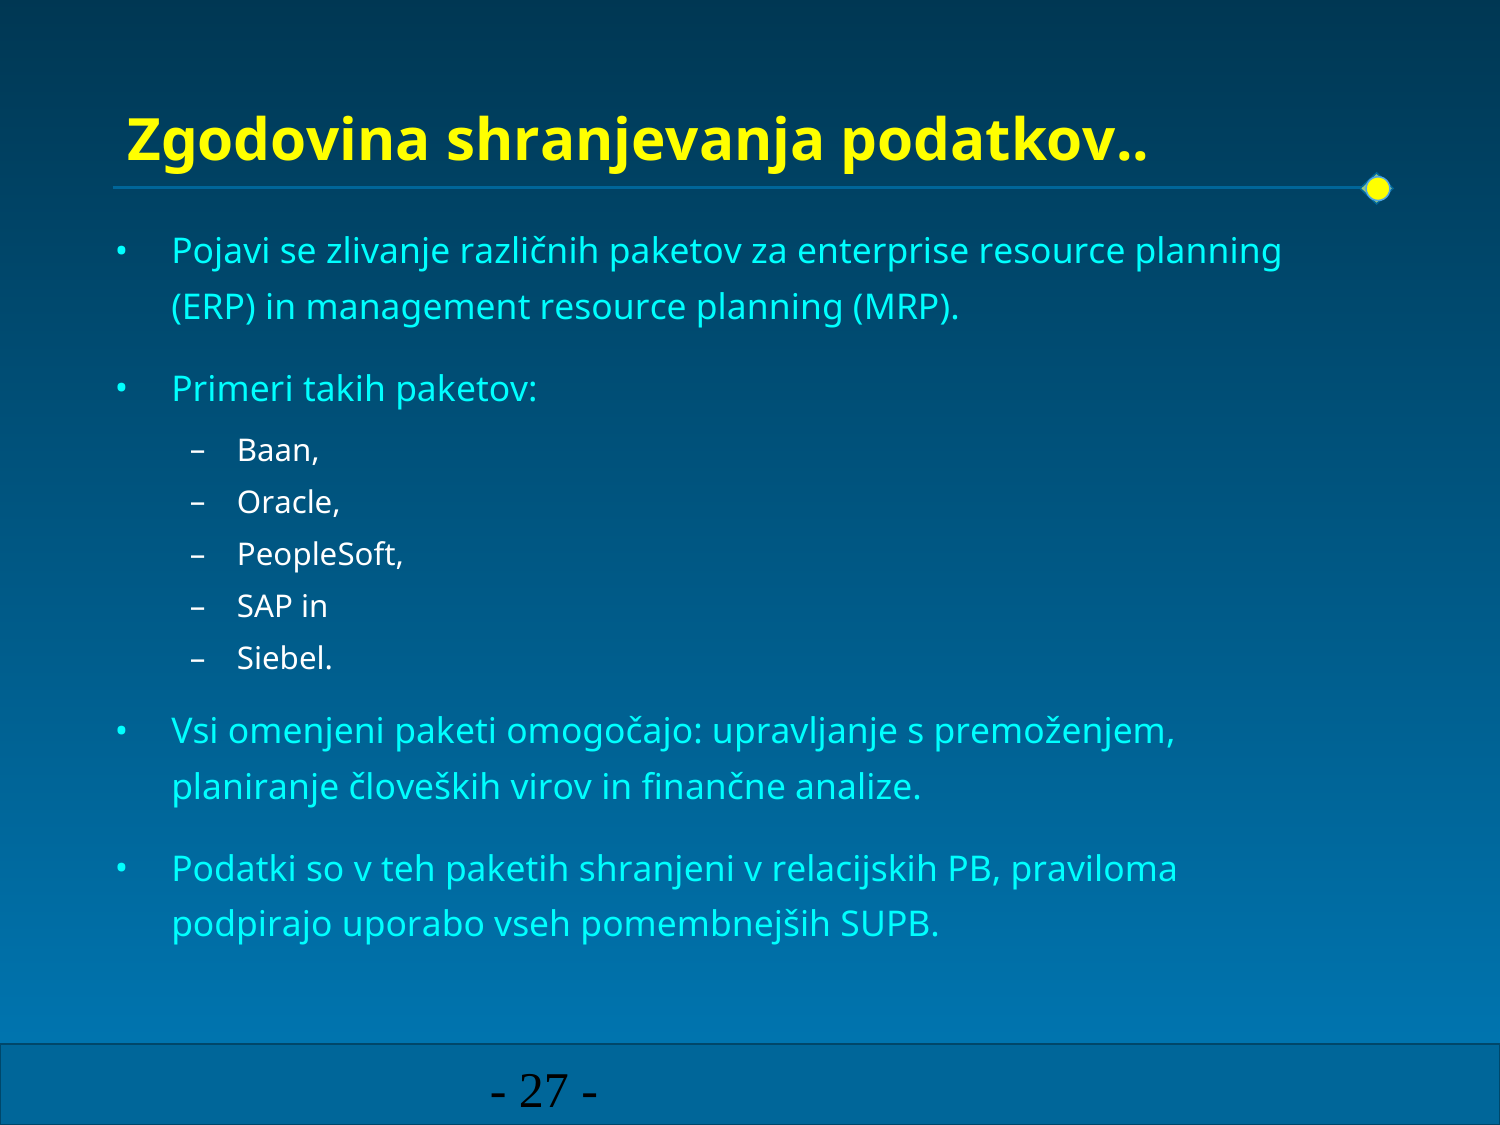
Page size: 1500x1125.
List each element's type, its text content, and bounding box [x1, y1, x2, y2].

title Zgodovina shranjevanja podatkov.. [112, 94, 1388, 181]
list Pojavi se zlivanje različnih paketov za enterprise resource planning (ERP) in management resource planning (MRP). Primeri takih paketov: Baan, Oracle, PeopleSoft, SAP in Siebel. Vsi omenjeni paketi omogočajo: upravljanje s premoženjem, planiranje človeških virov in finančne analize. Podatki so v teh paketih shranjeni v relacijskih PB, praviloma podpirajo uporabo vseh pomembnejših SUPB. [100, 207, 1333, 1002]
